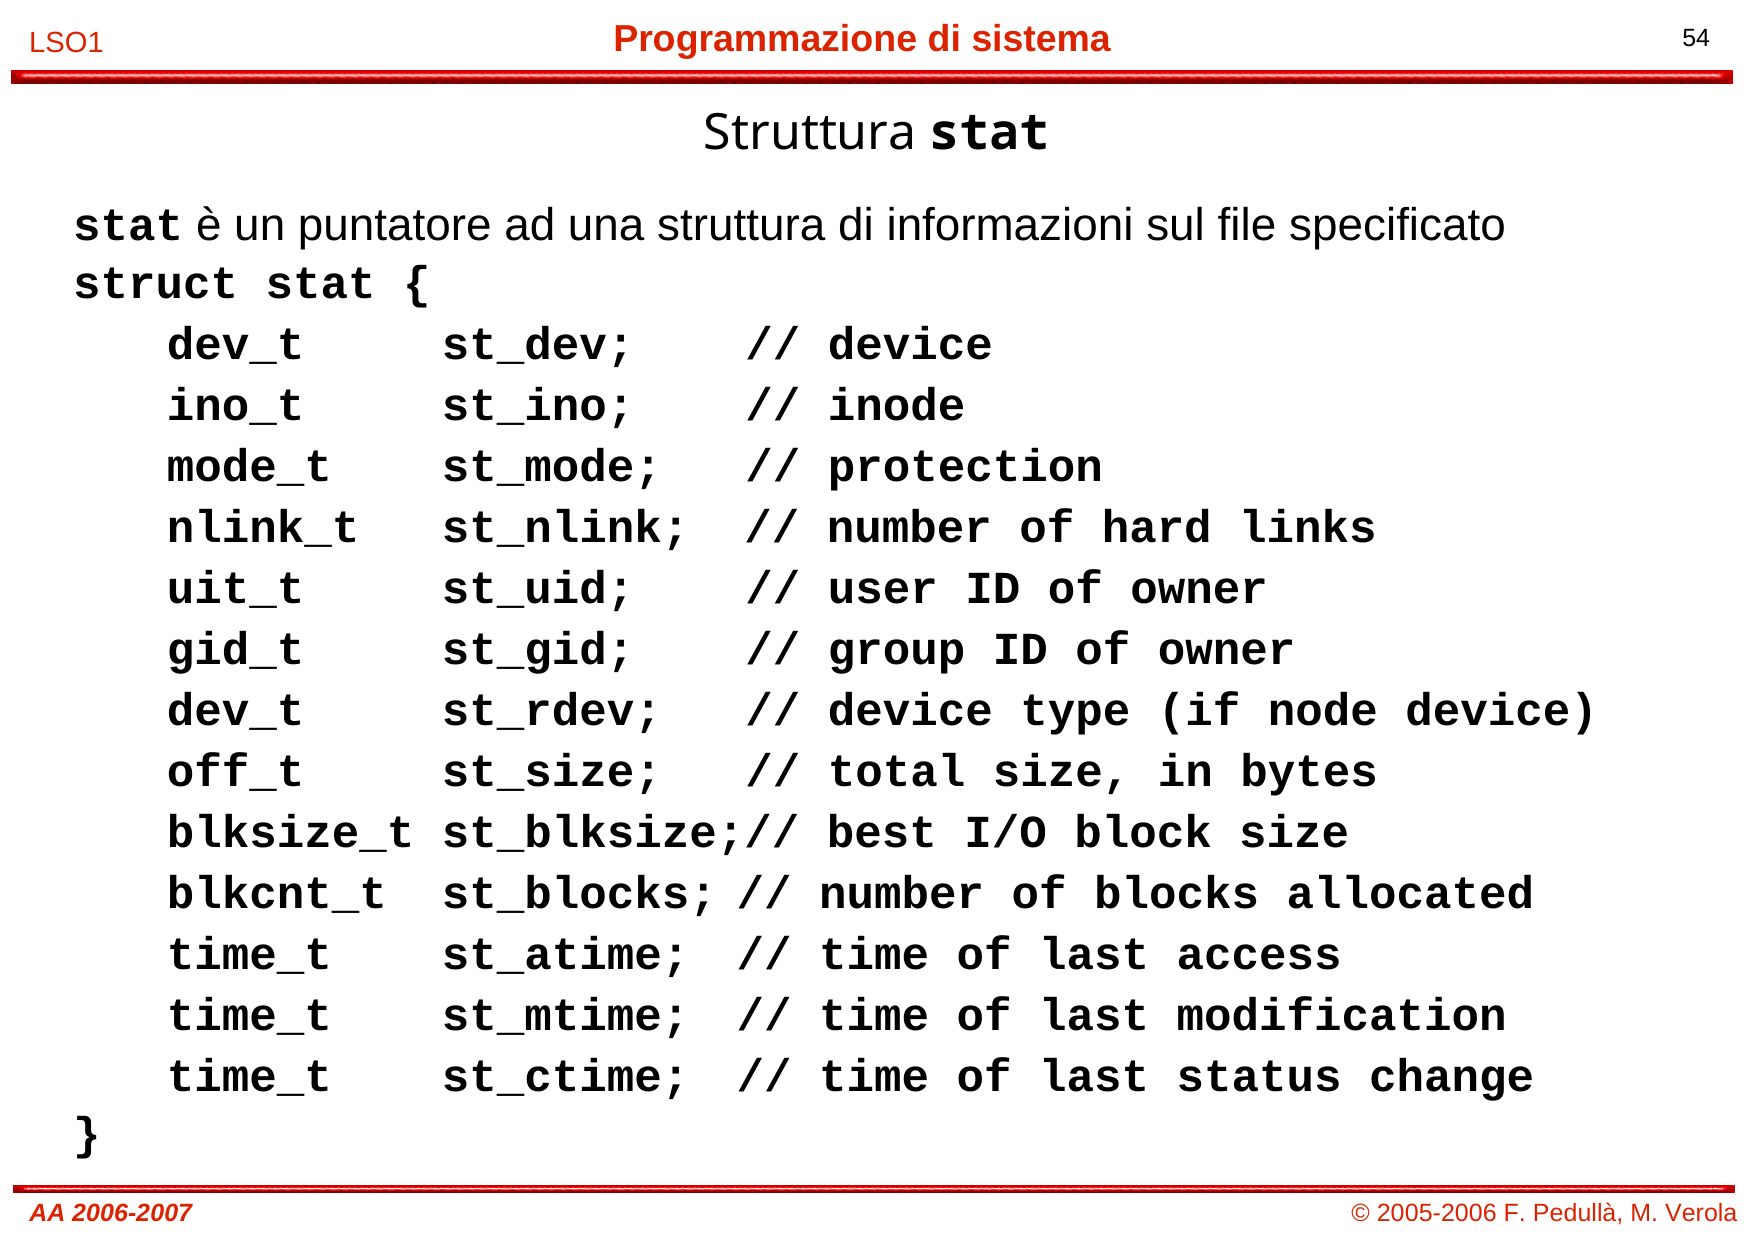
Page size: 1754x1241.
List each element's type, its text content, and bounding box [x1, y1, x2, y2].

picture [13, 1185, 58, 1193]
list stat è un puntatore ad una struttura di informazioni sul file specificato struct stat { dev_t st_dev; // device ino_t st_ino; // inode mode_t st_mode; // protection nlink_t st_nlink; // number of hard links uit_t st_uid; // user ID of owner gid_t st_gid; // group ID of owner dev_t st_rdev; // device type (if node device) off_t st_size; // total size, in bytes blksize_t st_blksize;// best I/O block size blkcnt_t st_blocks; // number of blocks allocated time_t st_atime; // time of last access time_t st_mtime; // time of last modification time_t st_ctime; // time of last status change } [58, 187, 1696, 1196]
title Struttura stat [457, 84, 1296, 180]
picture [1696, 1185, 1735, 1193]
picture [11, 70, 1733, 84]
